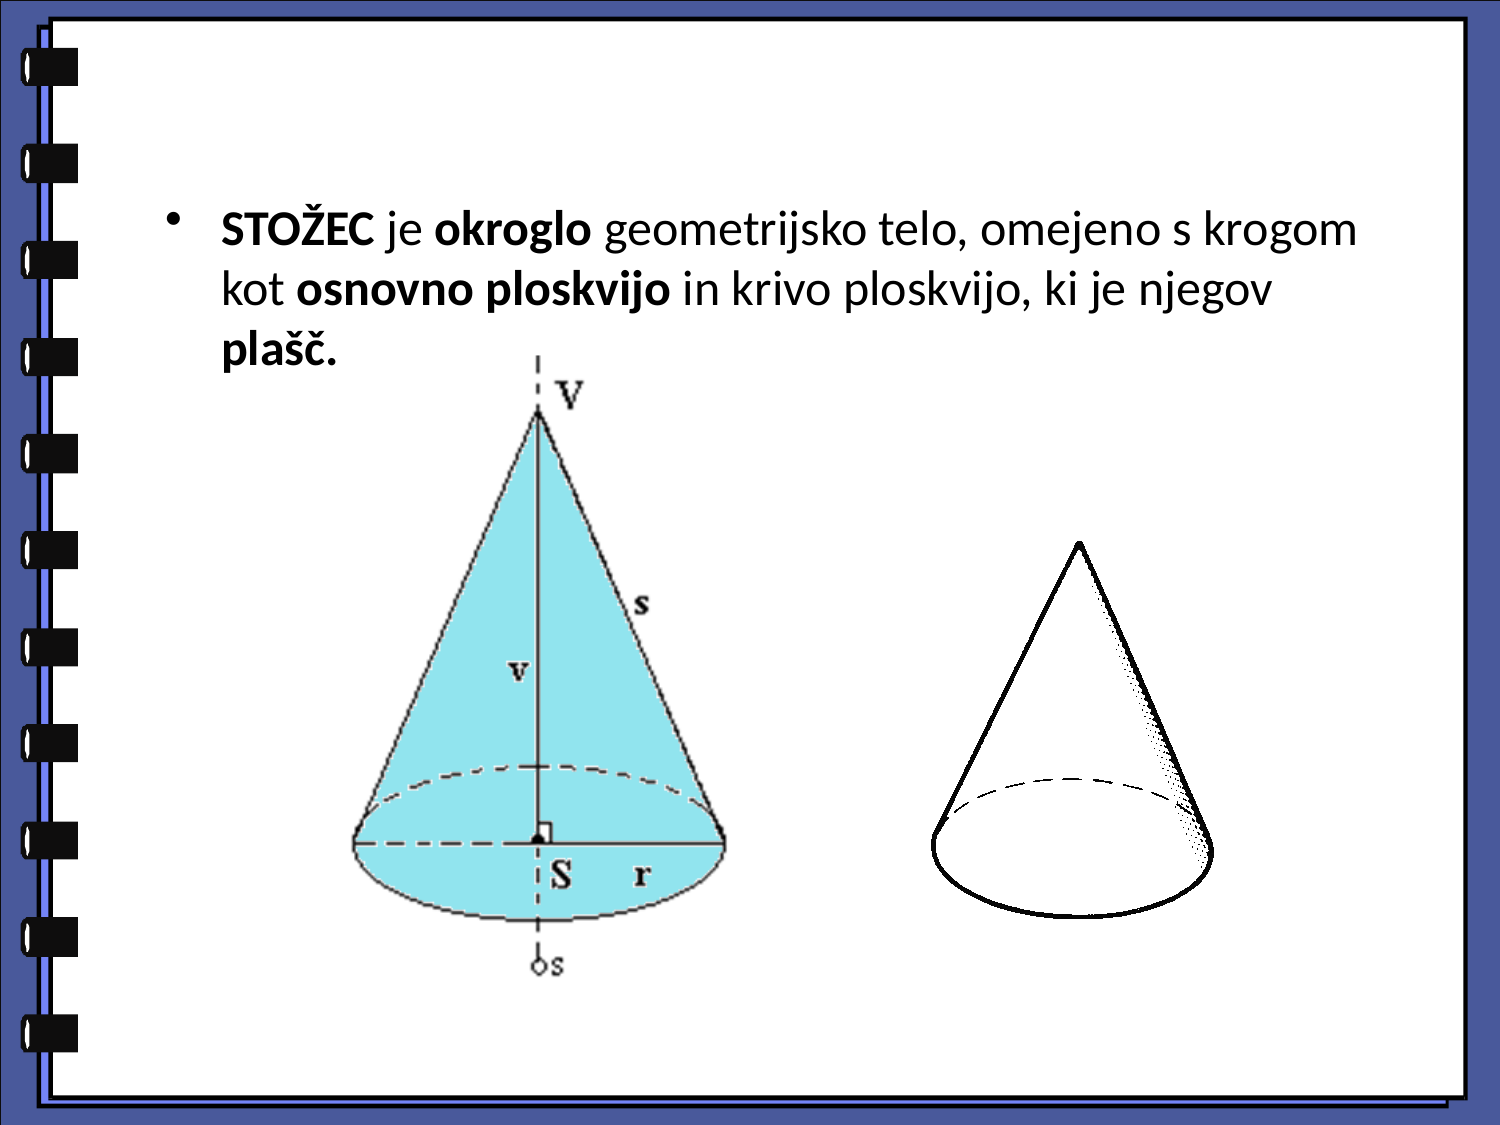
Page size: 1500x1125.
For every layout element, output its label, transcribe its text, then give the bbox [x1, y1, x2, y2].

list STOŽEC je okroglo geometrijsko telo, omejeno s krogom kot osnovno ploskvijo in krivo ploskvijo, ki je njegov plašč. [150, 187, 1413, 1063]
picture [914, 527, 1226, 926]
